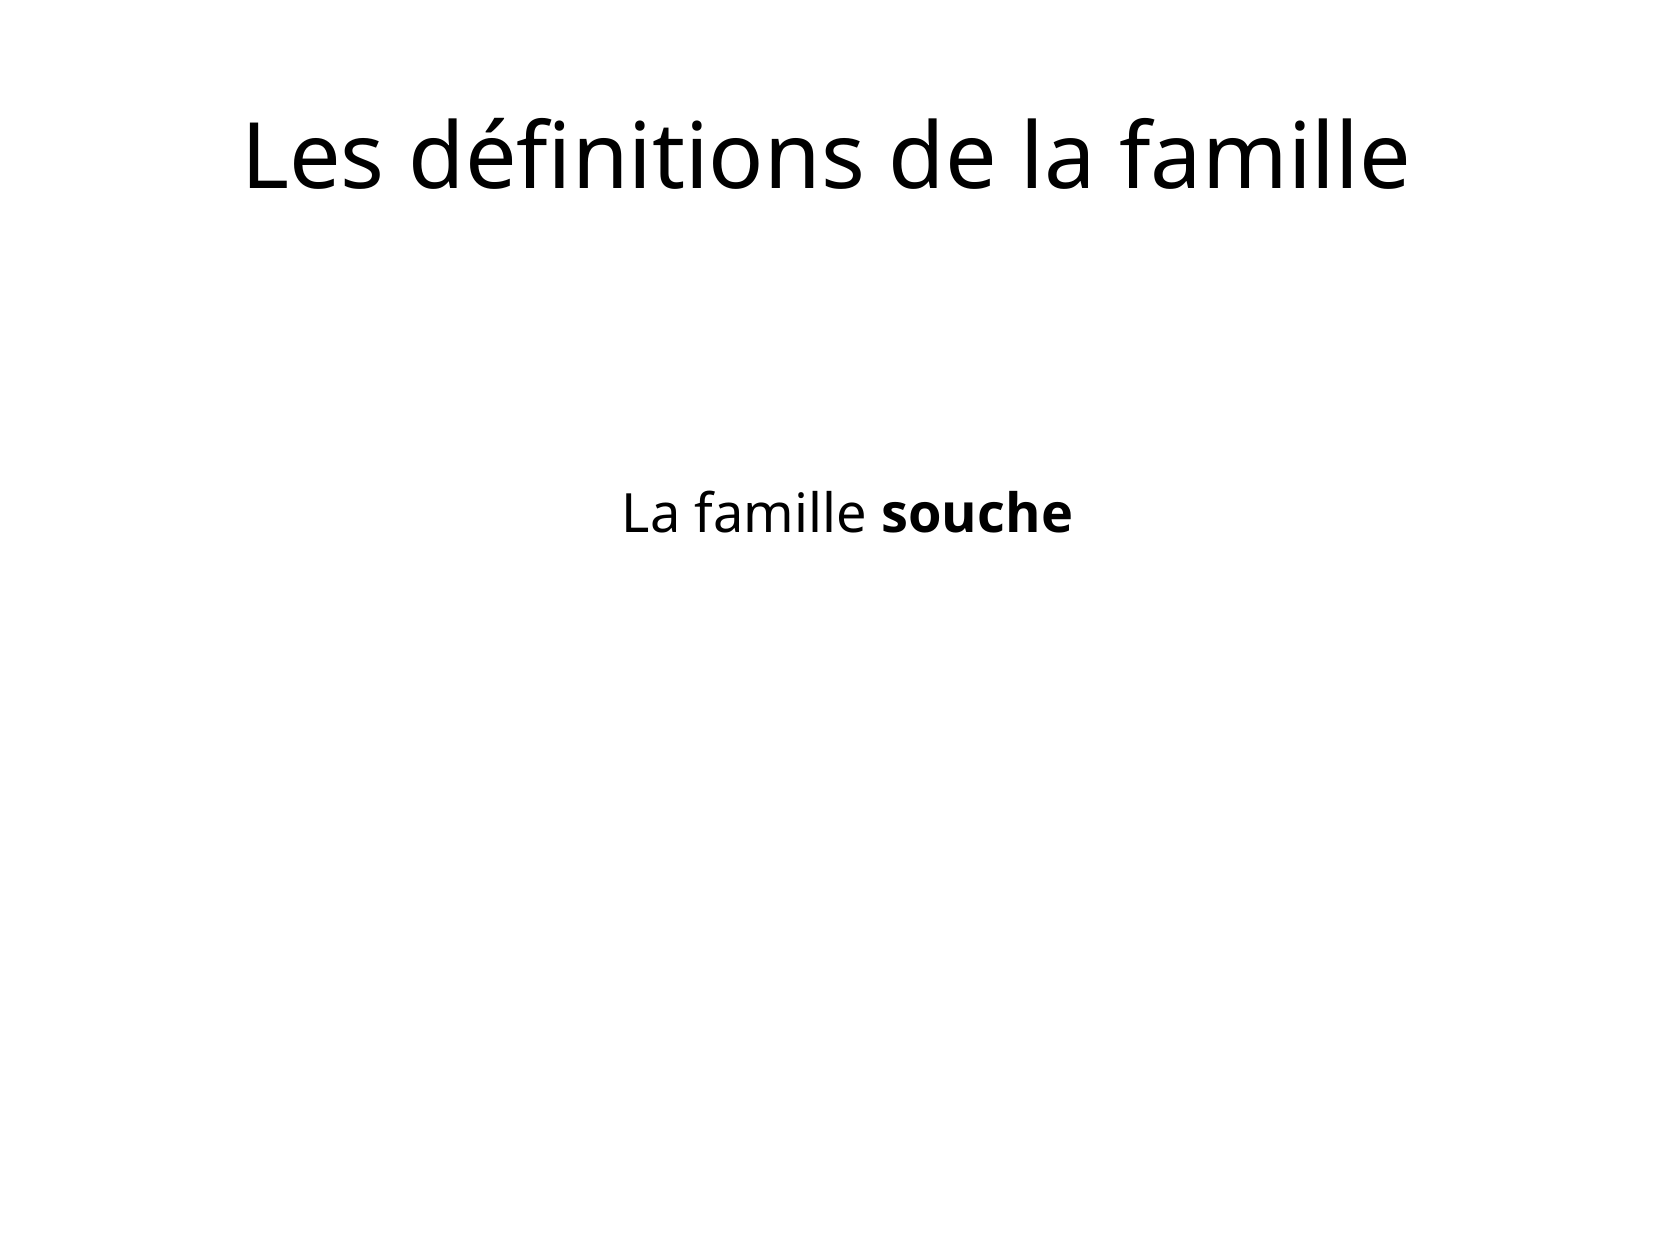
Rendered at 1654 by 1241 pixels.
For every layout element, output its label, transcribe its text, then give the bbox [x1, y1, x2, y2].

text_box La famille souche [607, 472, 1048, 551]
title Les définitions de la famille [82, 49, 1571, 257]
